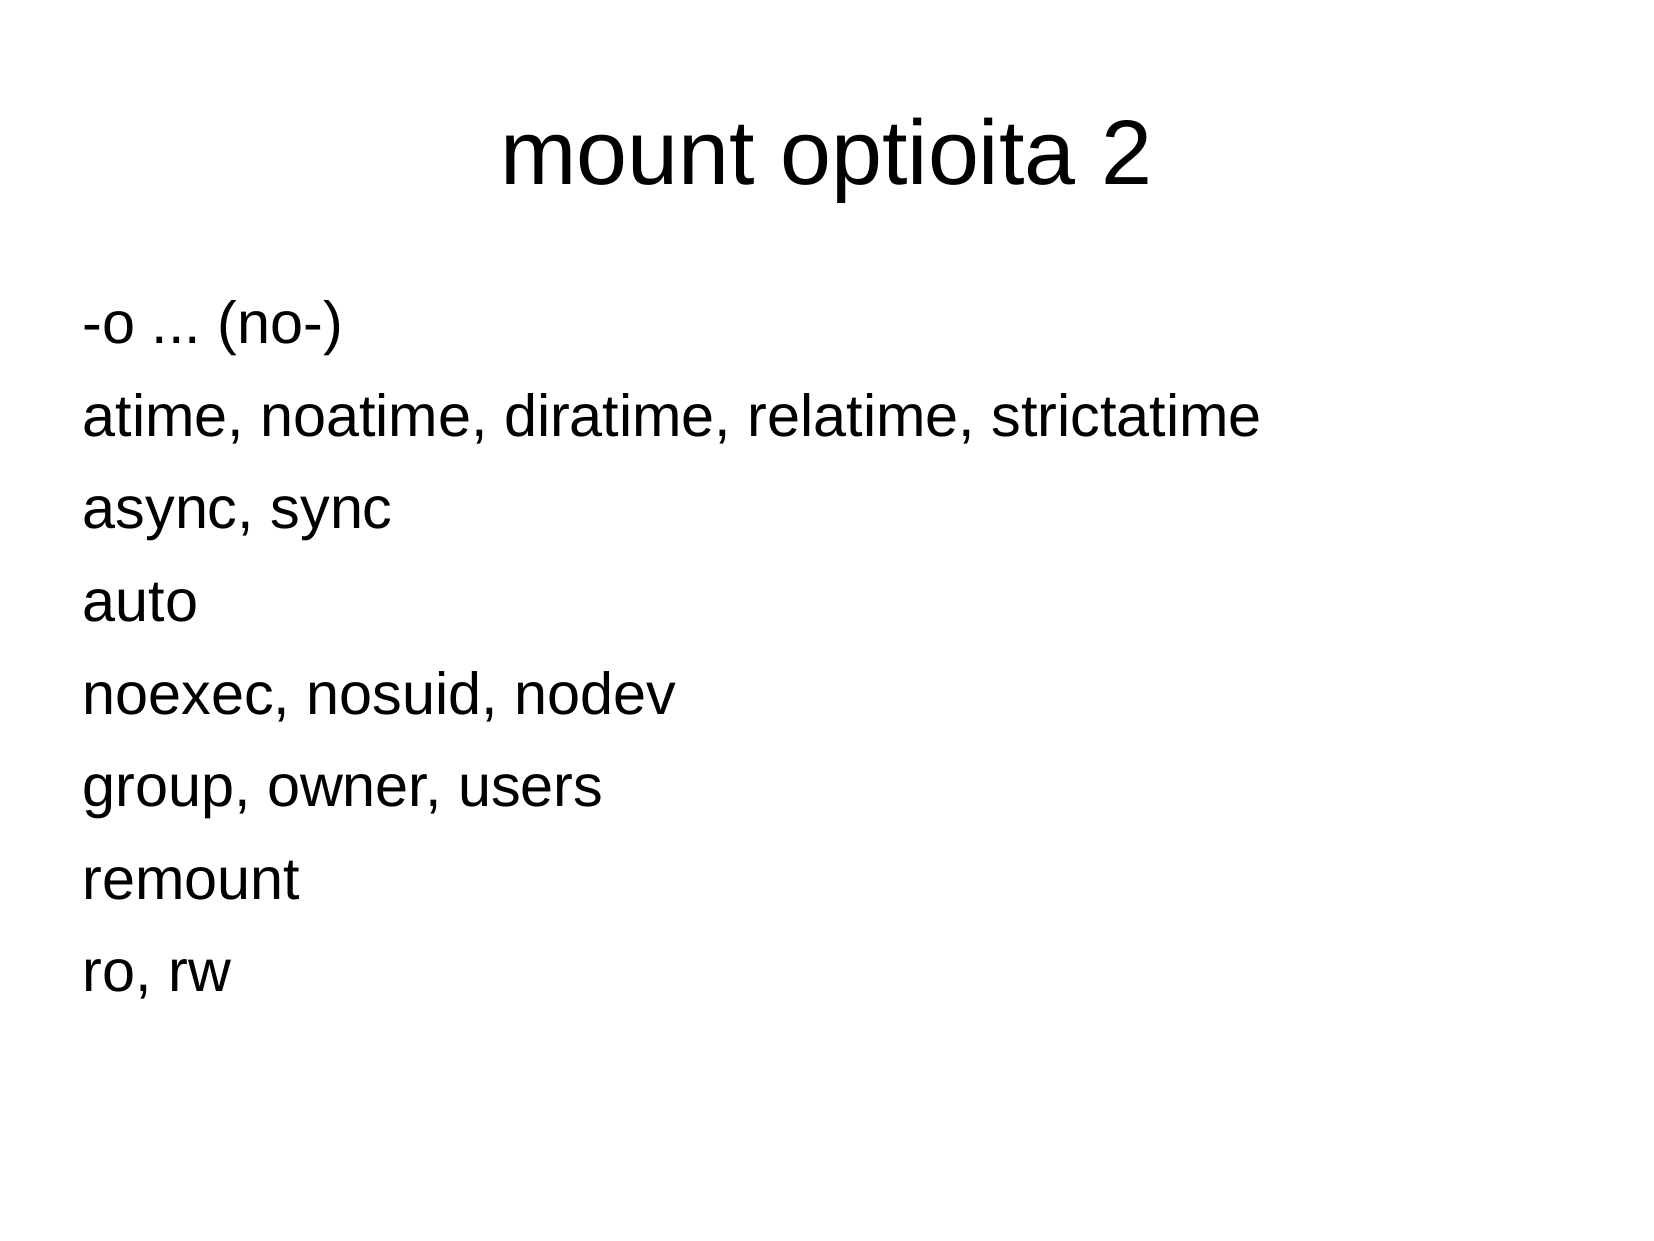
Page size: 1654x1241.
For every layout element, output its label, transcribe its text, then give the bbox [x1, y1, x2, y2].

title mount optioita 2 [82, 49, 1571, 257]
list -o ... (no-) atime, noatime, diratime, relatime, strictatime async, sync auto noexec, nosuid, nodev group, owner, users remount ro, rw [82, 290, 1571, 1010]
